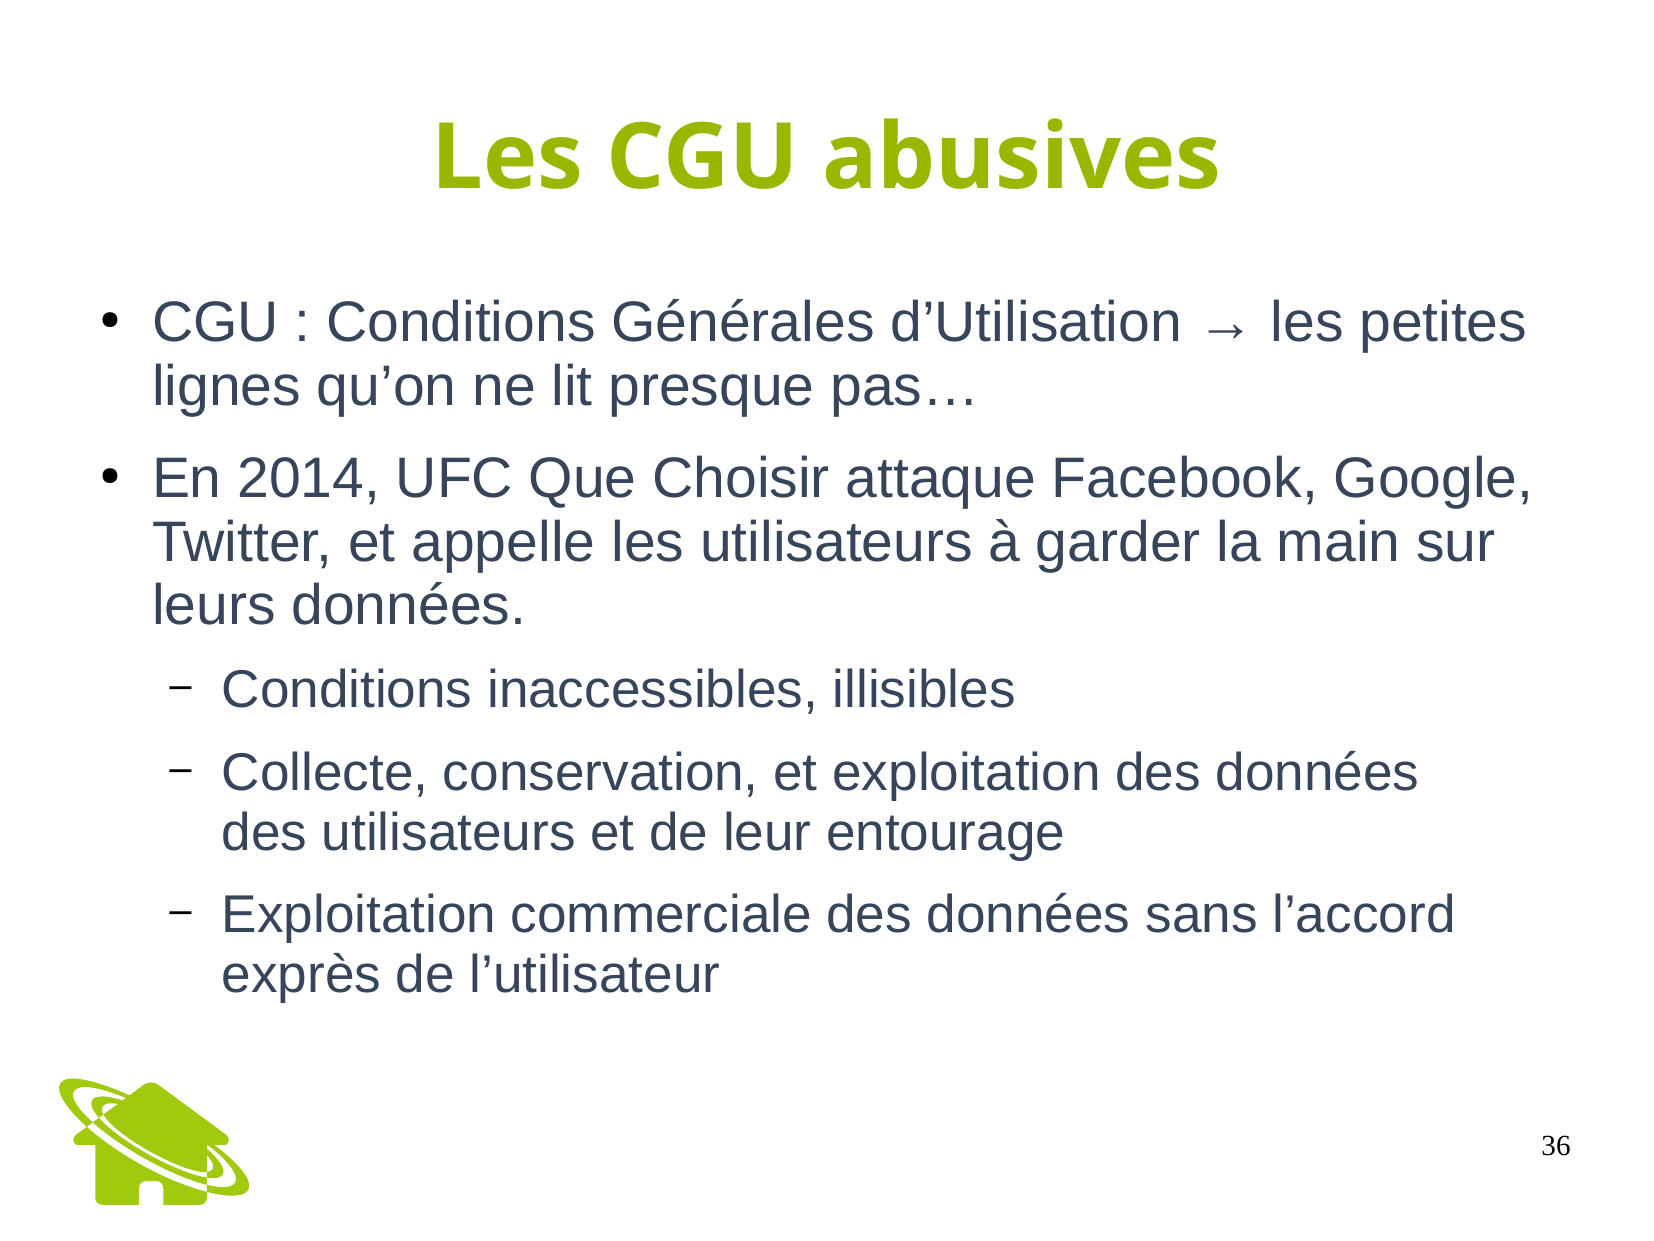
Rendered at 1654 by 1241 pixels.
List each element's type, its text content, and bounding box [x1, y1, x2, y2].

list CGU : Conditions Générales d’Utilisation → les petites lignes qu’on ne lit presque pas… En 2014, UFC Que Choisir attaque Facebook, Google, Twitter, et appelle les utilisateurs à garder la main sur leurs données. Conditions inaccessibles, illisibles Collecte, conservation, et exploitation des données des utilisateurs et de leur entourage Exploitation commerciale des données sans l’accord exprès de l’utilisateur [82, 290, 1571, 1010]
title Les CGU abusives [82, 49, 1571, 257]
